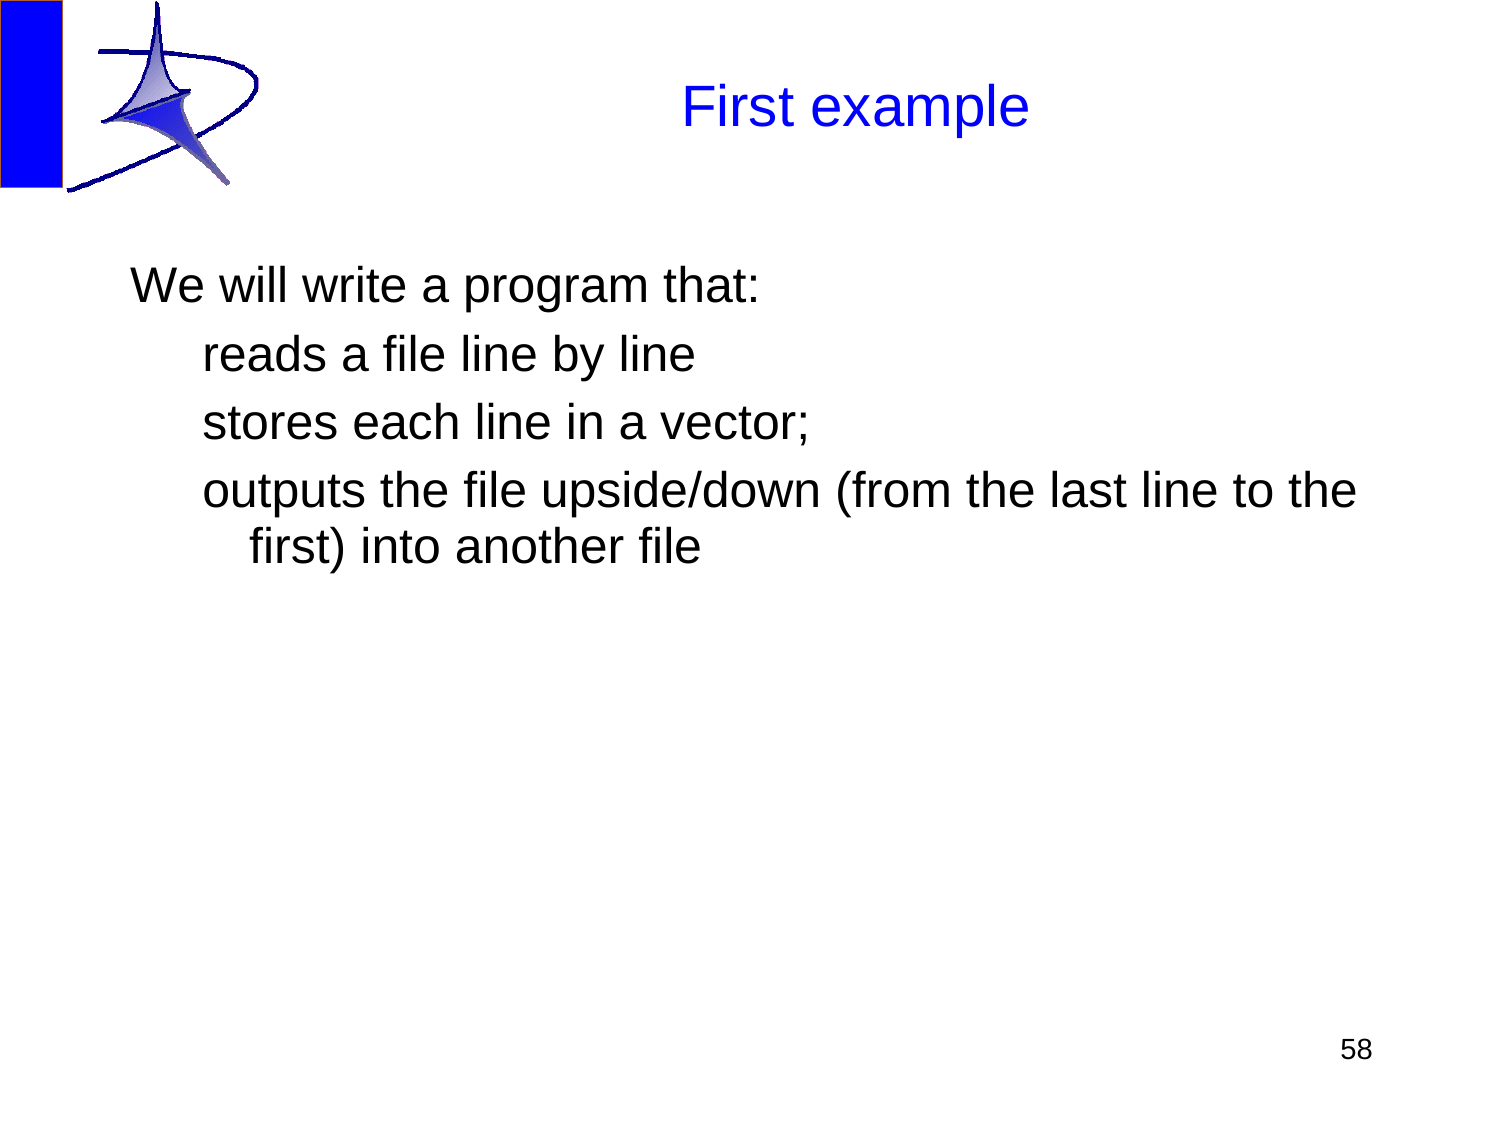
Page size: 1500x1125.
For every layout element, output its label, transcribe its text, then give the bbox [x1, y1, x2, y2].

list We will write a program that: reads a file line by line stores each line in a vector; outputs the file upside/down (from the last line to the first) into another file [112, 249, 1450, 1001]
picture [62, 0, 263, 197]
title First example [262, 24, 1450, 188]
